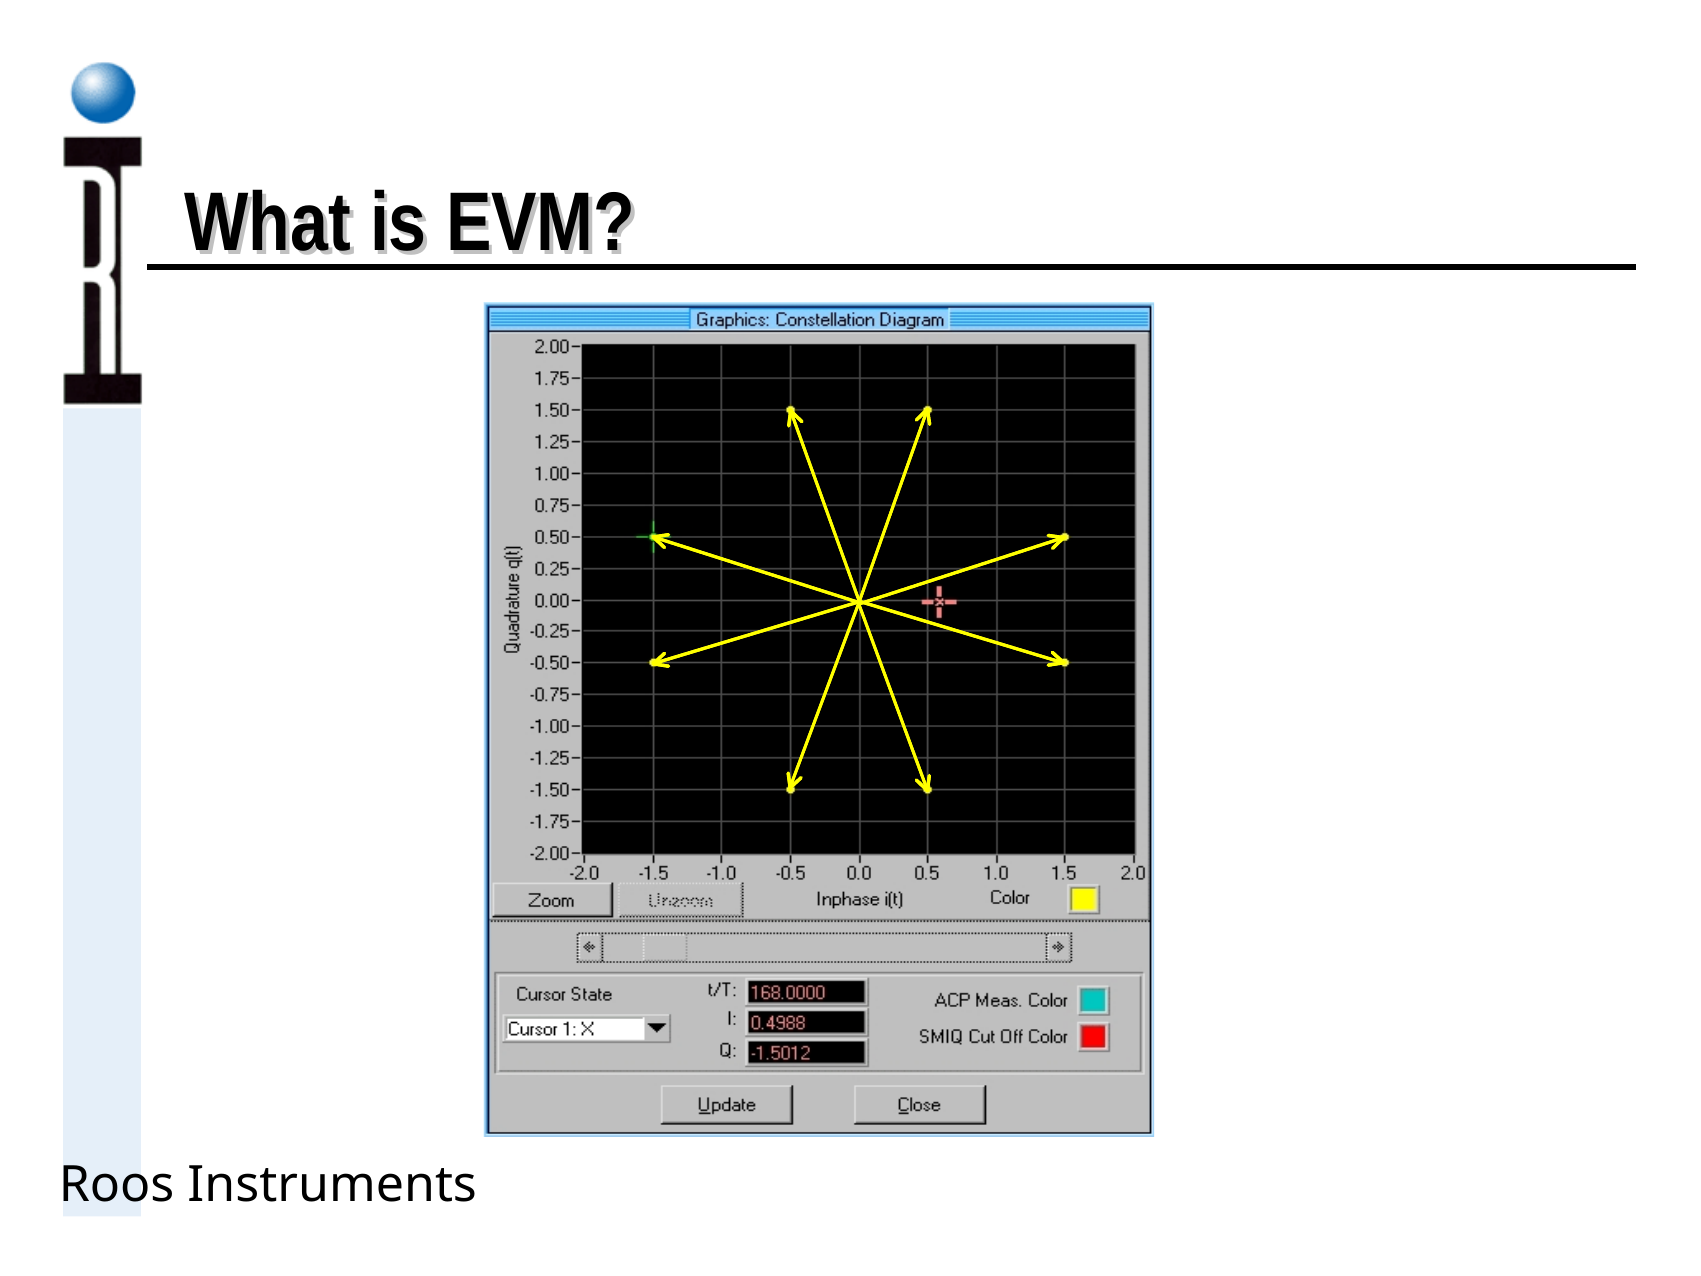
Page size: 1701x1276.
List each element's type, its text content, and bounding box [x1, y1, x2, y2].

picture [59, 58, 147, 411]
text_box What is EVM? [184, 92, 1539, 268]
picture [483, 302, 1155, 1137]
